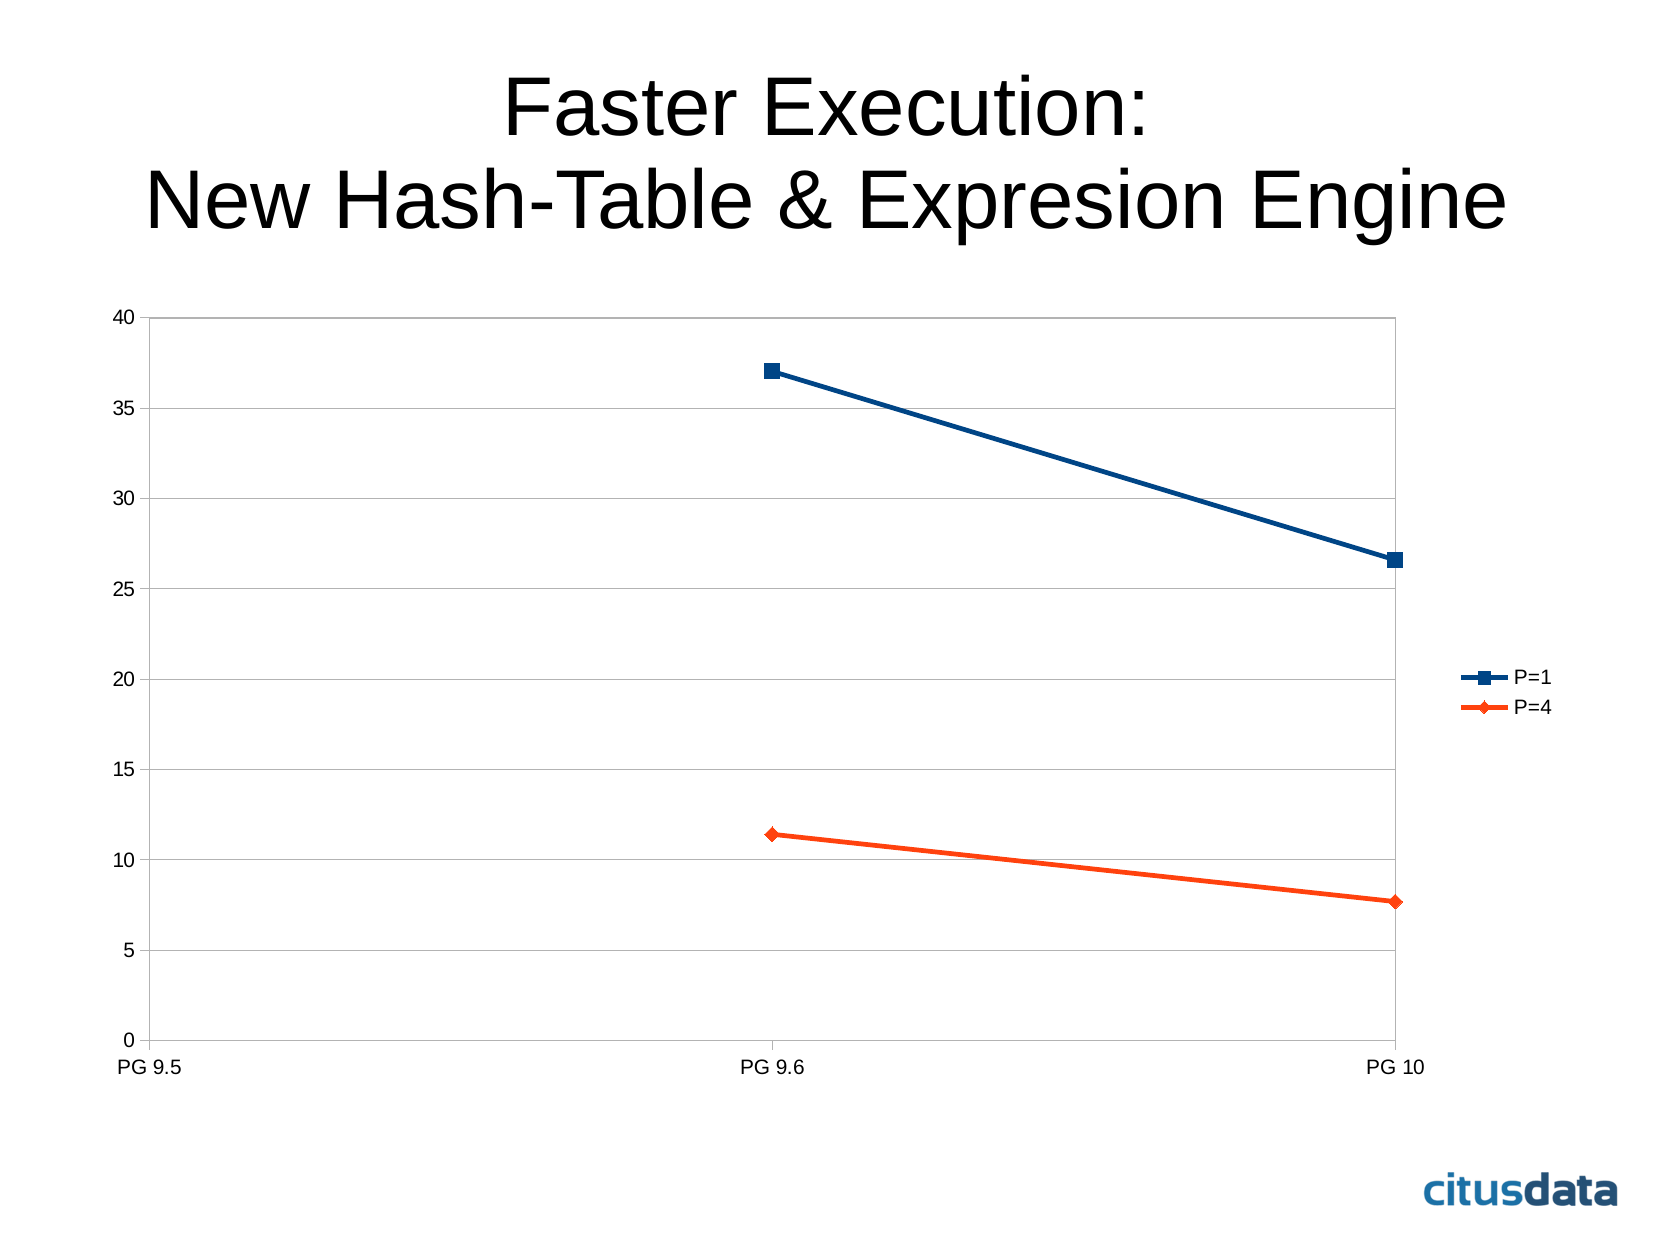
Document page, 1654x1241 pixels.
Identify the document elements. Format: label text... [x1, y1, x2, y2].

picture [1420, 1167, 1622, 1209]
chart [82, 290, 1571, 1096]
title Faster Execution: New Hash-Table & Expresion Engine [82, 49, 1571, 257]
